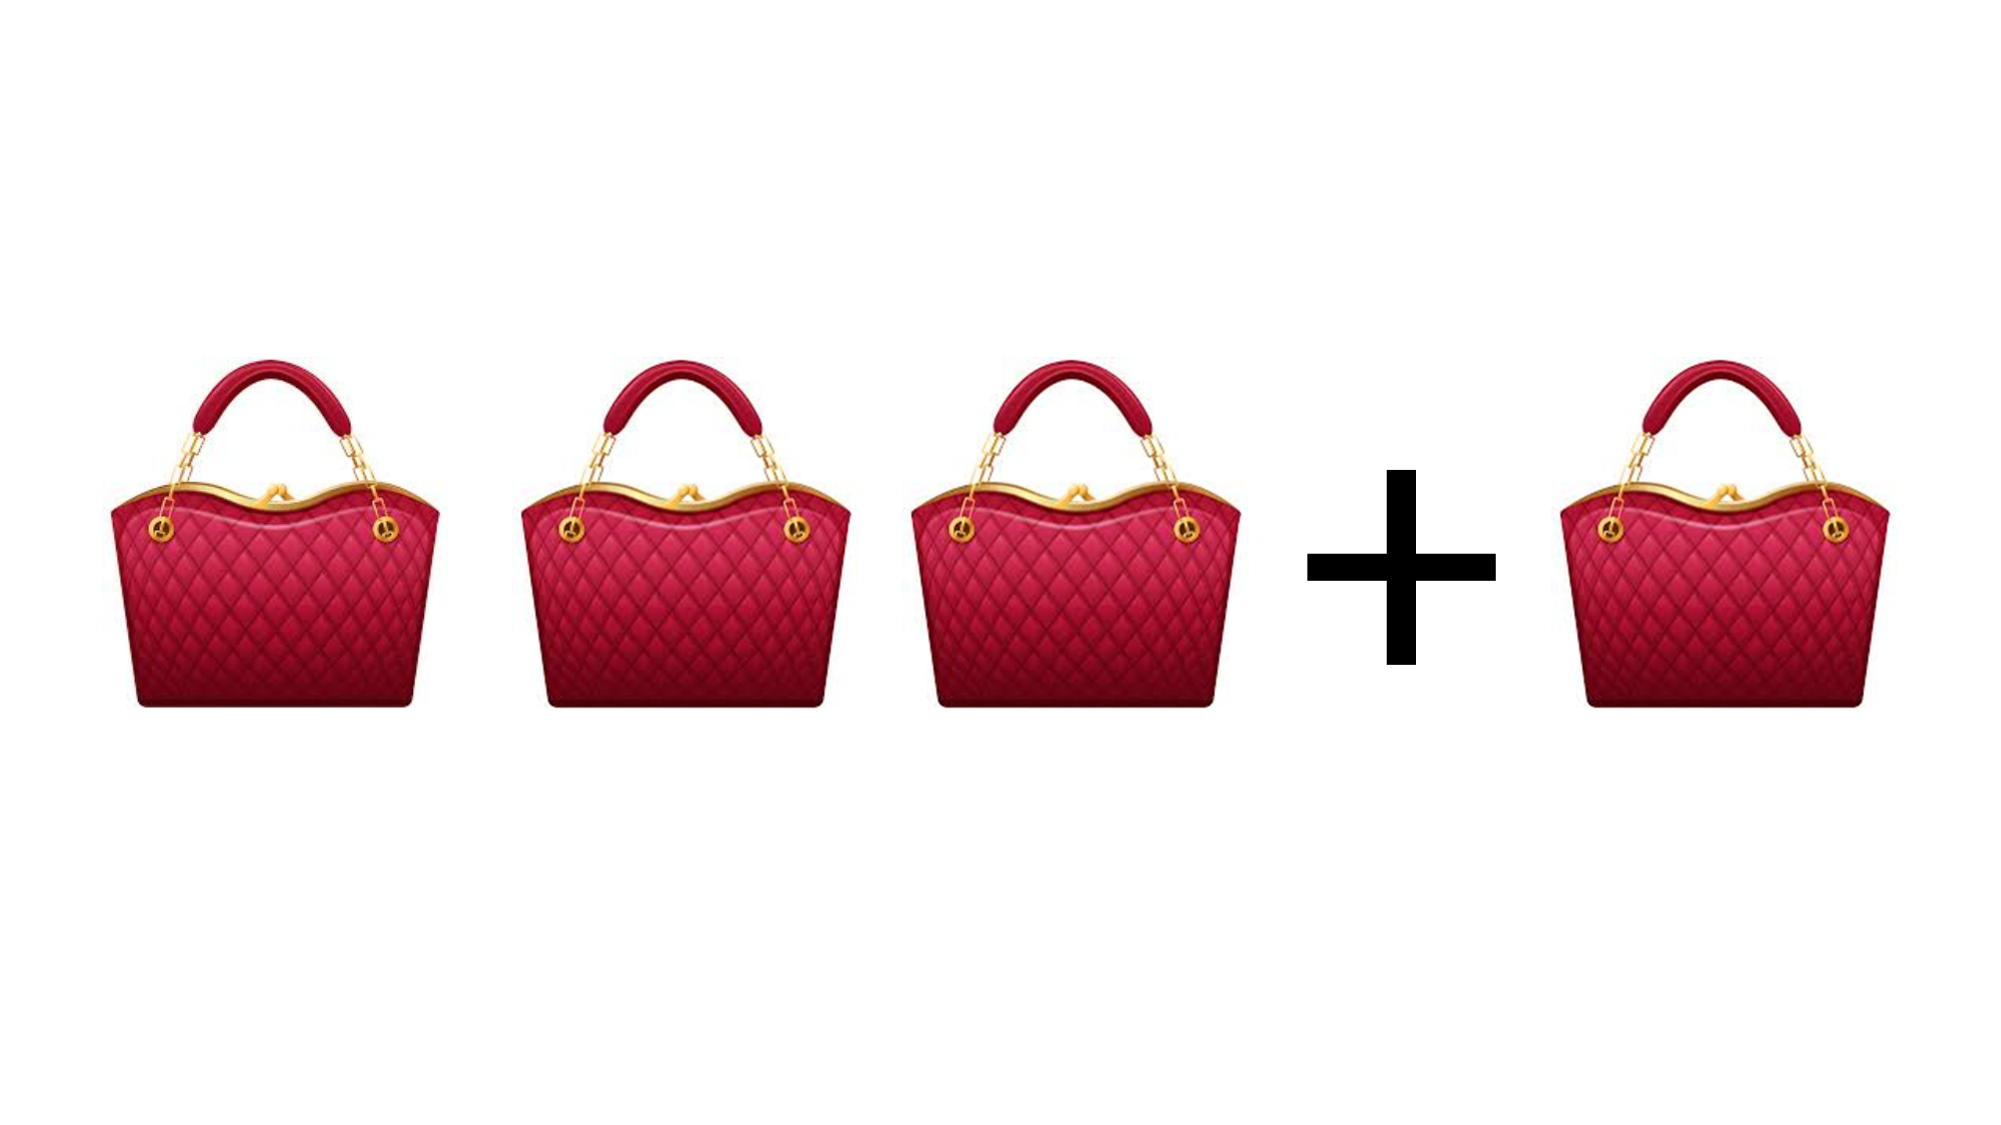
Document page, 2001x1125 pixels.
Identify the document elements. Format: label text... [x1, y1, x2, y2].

picture [102, 357, 448, 715]
text_box + [1283, 275, 1400, 796]
picture [1551, 357, 1898, 714]
picture [512, 357, 859, 714]
picture [902, 357, 1249, 714]
